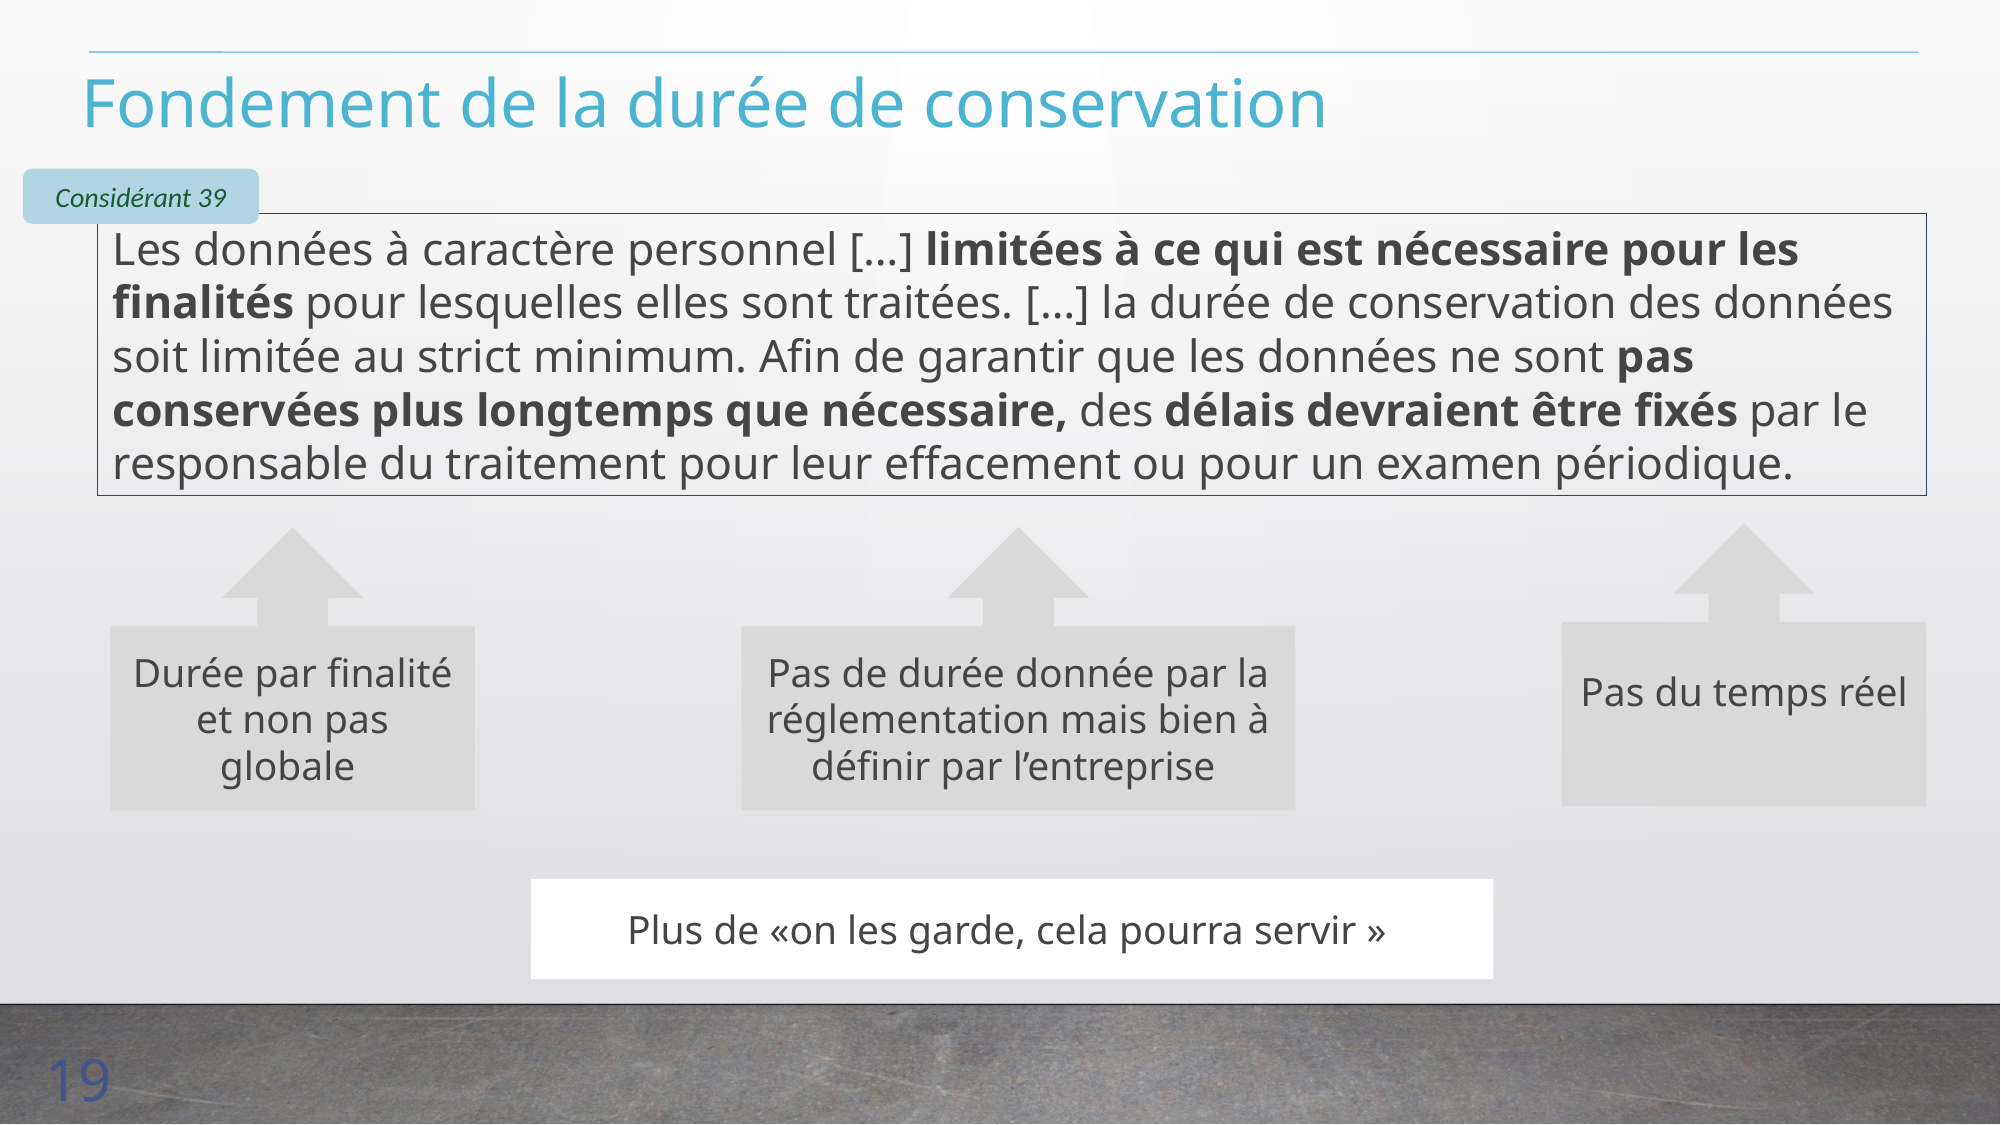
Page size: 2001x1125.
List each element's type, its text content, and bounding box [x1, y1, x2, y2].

title Fondement de la durée de conservation [66, 52, 1918, 153]
slide_number <numéro> [8, 1035, 127, 1118]
text_box Plus de «on les garde, cela pourra servir » [530, 878, 1494, 980]
text_box Durée par finalité et non pas globale [110, 527, 475, 811]
text_box Pas du temps réel [1561, 522, 1927, 807]
text_box Considérant 39 [22, 168, 260, 224]
text_box Pas de durée donnée par la réglementation mais bien à définir par l’entreprise [741, 527, 1296, 811]
text_box Les données à caractère personnel […] limitées à ce qui est nécessaire pour les finalités pour lesquelles elles sont traitées. […] la durée de conservation des données soit limitée au strict minimum. Afin de garantir que les données ne sont pas conservées plus longtemps que nécessaire, des délais devraient être fixés par le responsable du traitement pour leur effacement ou pour un examen périodique. [97, 213, 1927, 496]
picture [0, 1004, 2000, 1124]
